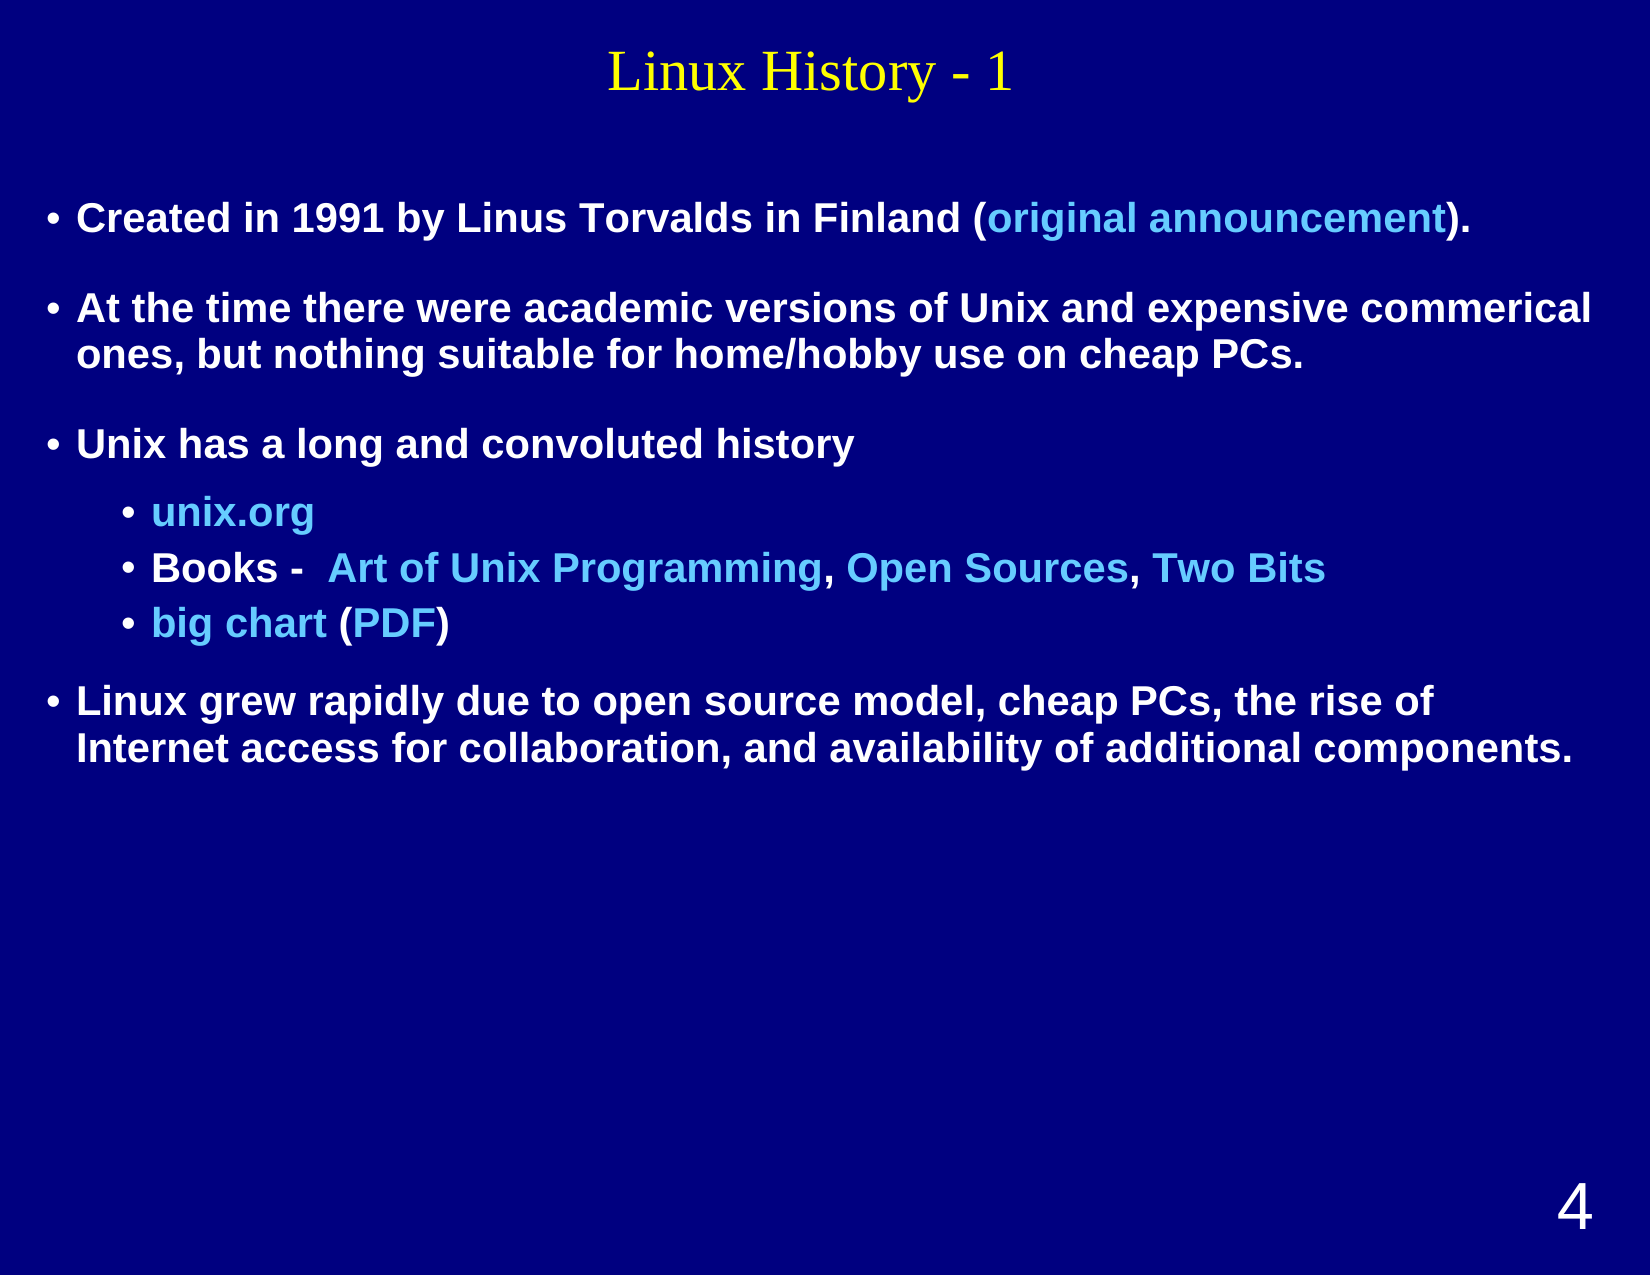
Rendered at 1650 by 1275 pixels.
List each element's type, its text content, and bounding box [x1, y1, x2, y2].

list Created in 1991 by Linus Torvalds in Finland (original announcement). At the time there were academic versions of Unix and expensive commerical ones, but nothing suitable for home/hobby use on cheap PCs. Unix has a long and convoluted history unix.org Books - Art of Unix Programming, Open Sources, Two Bits big chart (PDF) Linux grew rapidly due to open source model, cheap PCs, the rise of Internet access for collaboration, and availability of additional components. [31, 187, 1613, 1041]
title Linux History - 1 [109, 20, 1513, 122]
